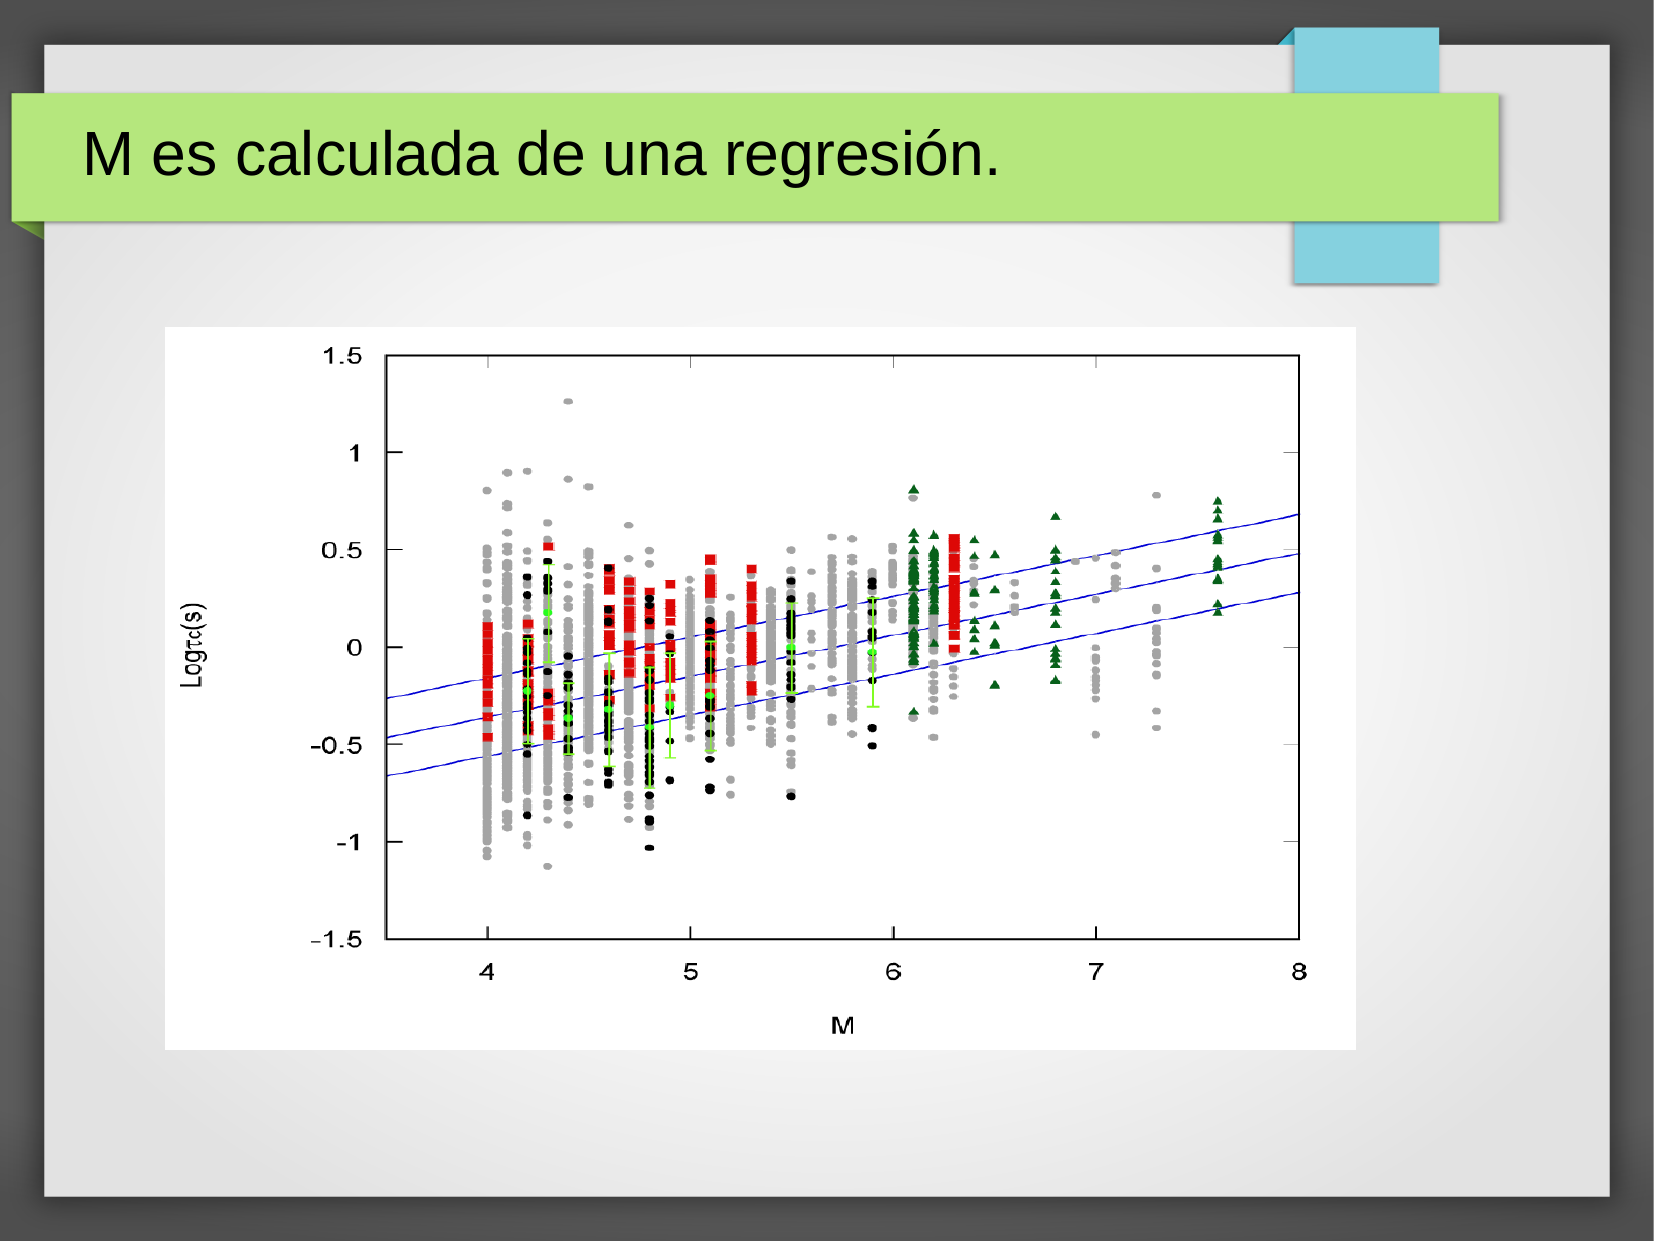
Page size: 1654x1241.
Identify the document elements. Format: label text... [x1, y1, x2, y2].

picture [0, 0, 1654, 1241]
title M es calculada de una regresión. [82, 94, 1264, 213]
